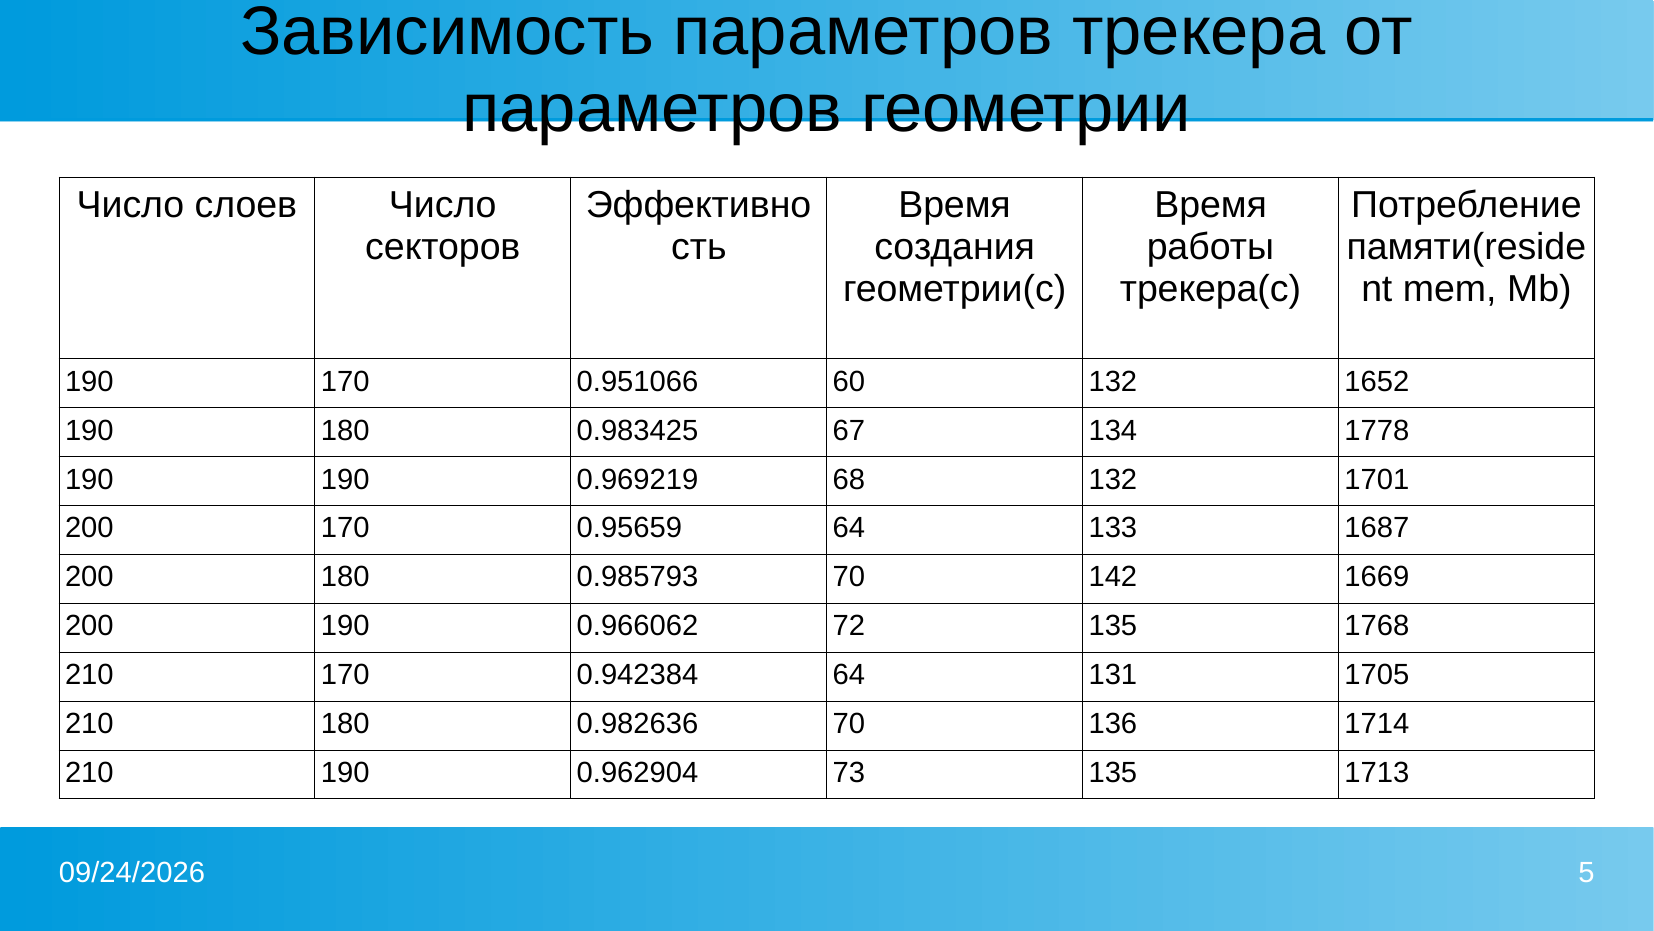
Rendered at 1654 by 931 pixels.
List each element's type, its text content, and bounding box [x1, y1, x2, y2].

table_cell 72 [827, 604, 1082, 652]
table_cell 0.95659 [571, 506, 826, 554]
table_header Потребление памяти(resident mem, Mb) [1339, 178, 1594, 358]
table_cell 0.951066 [571, 359, 826, 407]
table_cell 210 [60, 702, 314, 750]
table_cell 190 [60, 457, 314, 505]
table_cell 210 [60, 653, 314, 701]
table_cell 1652 [1339, 359, 1594, 407]
table_cell 1778 [1339, 408, 1594, 456]
table_cell 1714 [1339, 702, 1594, 750]
table_cell 133 [1083, 506, 1338, 554]
table_cell 131 [1083, 653, 1338, 701]
table_cell 135 [1083, 751, 1338, 798]
table_cell 1768 [1339, 604, 1594, 652]
table_cell 0.966062 [571, 604, 826, 652]
table_cell 68 [827, 457, 1082, 505]
table_cell 200 [60, 555, 314, 603]
table_header Число секторов [315, 178, 570, 358]
table_cell 190 [315, 751, 570, 798]
table_cell 0.969219 [571, 457, 826, 505]
table_cell 0.982636 [571, 702, 826, 750]
table_cell 0.983425 [571, 408, 826, 456]
table_cell 0.942384 [571, 653, 826, 701]
table_cell 180 [315, 555, 570, 603]
table_cell 1687 [1339, 506, 1594, 554]
table_cell 1669 [1339, 555, 1594, 603]
table_cell 1713 [1339, 751, 1594, 798]
table_cell 67 [827, 408, 1082, 456]
table_cell 136 [1083, 702, 1338, 750]
table_cell 210 [60, 751, 314, 798]
table_cell 0.962904 [571, 751, 826, 798]
table_cell 190 [315, 604, 570, 652]
table_cell 142 [1083, 555, 1338, 603]
table_cell 200 [60, 506, 314, 554]
title Зависимость параметров трекера от параметров геометрии [59, 0, 1595, 146]
table_cell 64 [827, 506, 1082, 554]
table_cell 190 [315, 457, 570, 505]
table_cell 70 [827, 555, 1082, 603]
table_cell 200 [60, 604, 314, 652]
table_header Время создания геометрии(c) [827, 178, 1082, 358]
table_cell 64 [827, 653, 1082, 701]
table_header Число слоев [60, 178, 314, 358]
table_header Эффективность [571, 178, 826, 358]
table_header Время работы трекера(c) [1083, 178, 1338, 358]
table_cell 134 [1083, 408, 1338, 456]
table_cell 190 [60, 359, 314, 407]
table_cell 73 [827, 751, 1082, 798]
table_cell 132 [1083, 457, 1338, 505]
table_cell 1705 [1339, 653, 1594, 701]
table_cell 132 [1083, 359, 1338, 407]
table_cell 170 [315, 506, 570, 554]
table_cell 1701 [1339, 457, 1594, 505]
table_cell 170 [315, 653, 570, 701]
table_cell 0.985793 [571, 555, 826, 603]
table_cell 70 [827, 702, 1082, 750]
table_cell 190 [60, 408, 314, 456]
table_cell 135 [1083, 604, 1338, 652]
table_cell 180 [315, 702, 570, 750]
table_cell 170 [315, 359, 570, 407]
table_cell 180 [315, 408, 570, 456]
table_cell 60 [827, 359, 1082, 407]
